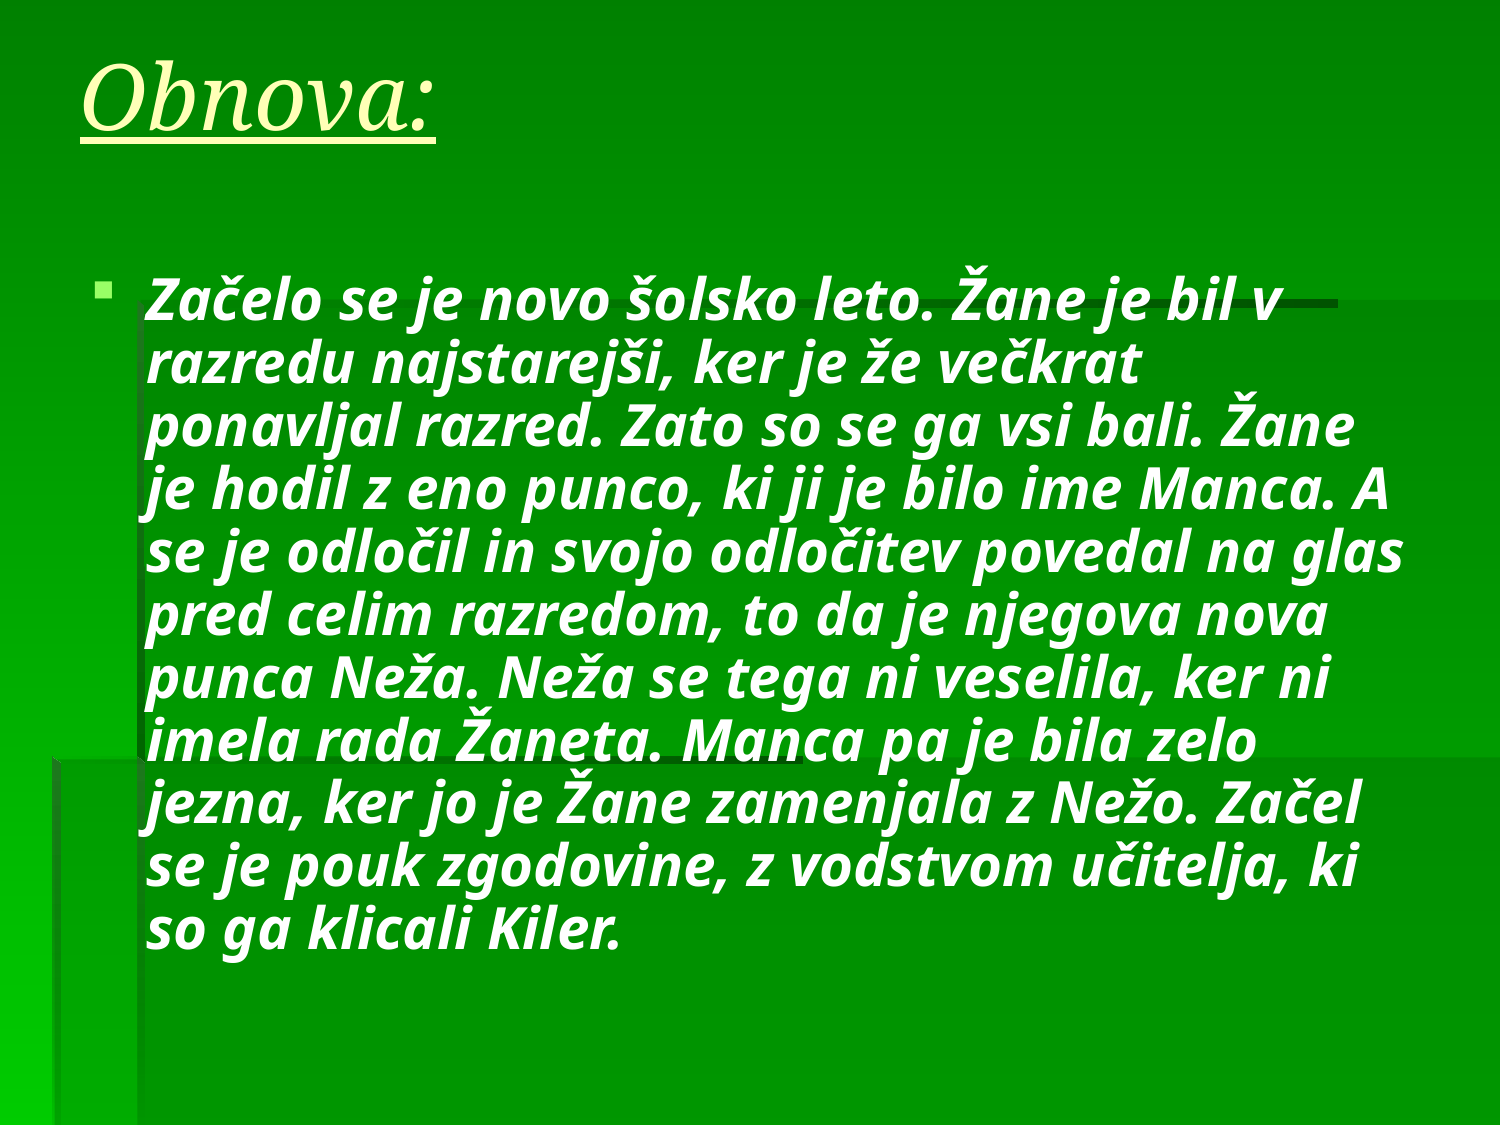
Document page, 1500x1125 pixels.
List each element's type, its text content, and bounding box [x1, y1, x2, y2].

list Začelo se je novo šolsko leto. Žane je bil v razredu najstarejši, ker je že večkrat ponavljal razred. Zato so se ga vsi bali. Žane je hodil z eno punco, ki ji je bilo ime Manca. A se je odločil in svojo odločitev povedal na glas pred celim razredom, to da je njegova nova punca Neža. Neža se tega ni veselila, ker ni imela rada Žaneta. Manca pa je bila zelo jezna, ker jo je Žane zamenjala z Nežo. Začel se je pouk zgodovine, z vodstvom učitelja, ki so ga klicali Kiler. [75, 262, 1425, 1059]
title Obnova: [64, 0, 1415, 188]
